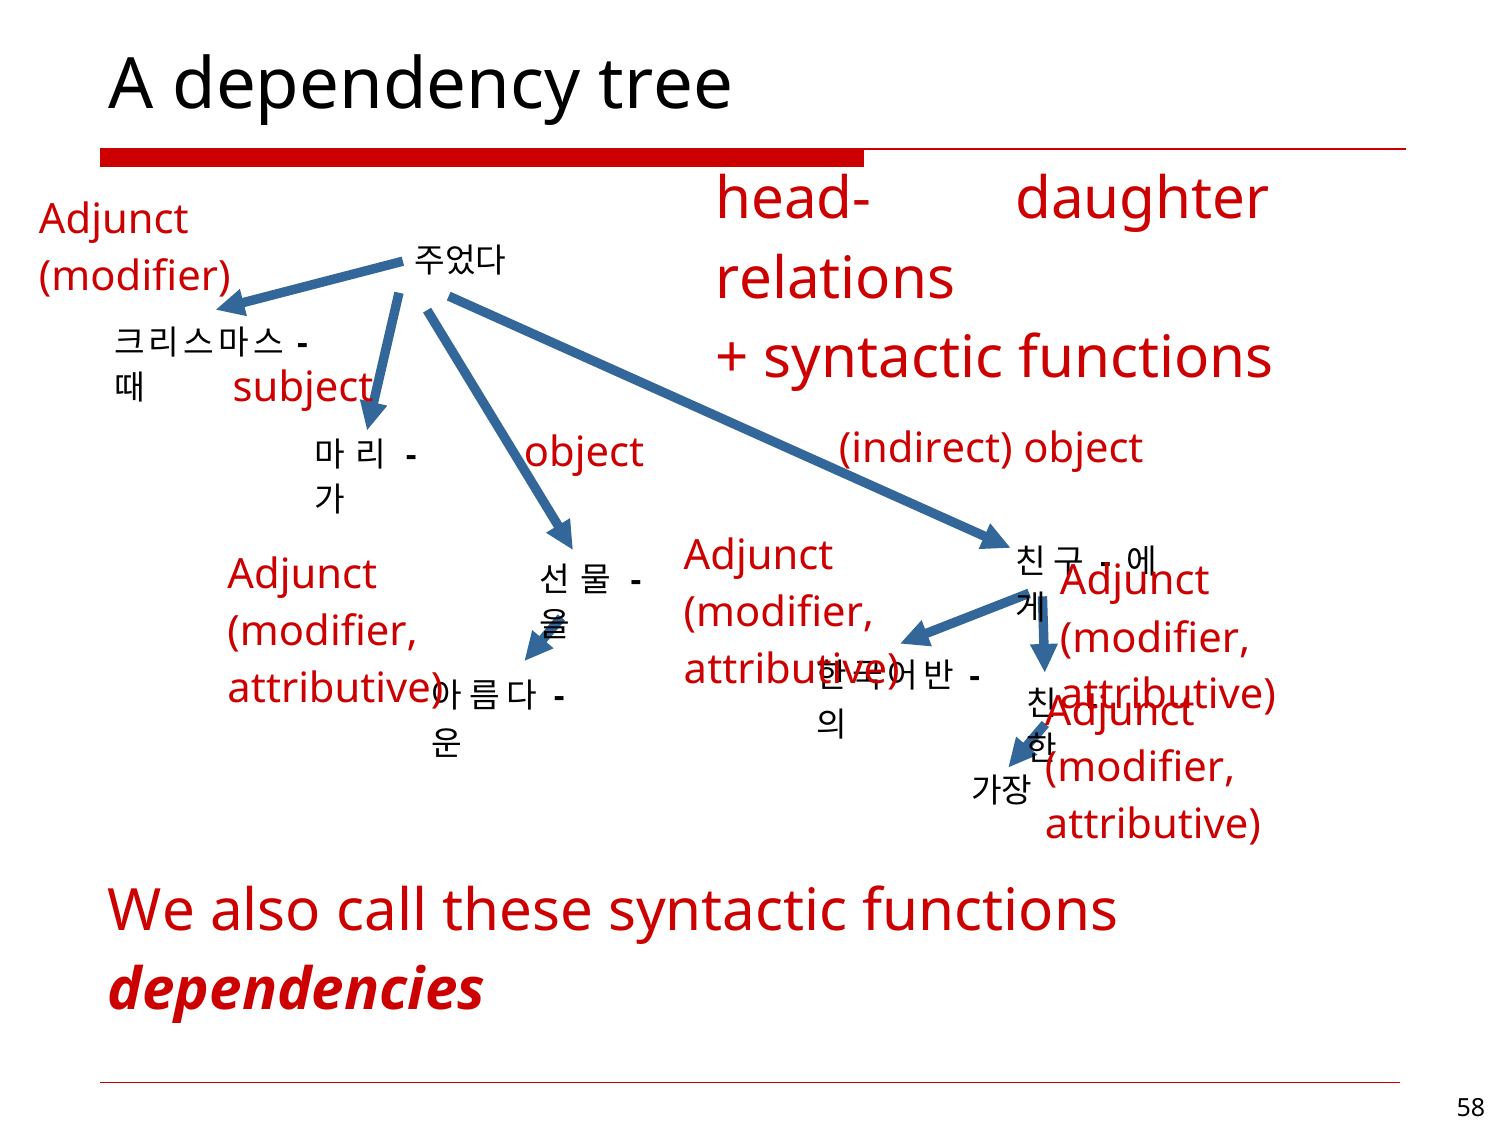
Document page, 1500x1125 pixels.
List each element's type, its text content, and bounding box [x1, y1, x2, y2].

text_box head- daughter relations + syntactic functions [700, 148, 1460, 403]
text_box 아름다-운 [431, 668, 574, 763]
text_box 가장 [971, 767, 1033, 813]
text_box 친구-에게 [1030, 538, 1158, 629]
text_box Adjunct (modifier, attributive) [683, 524, 1030, 696]
text_box 선물-을 [573, 555, 651, 647]
text_box 친-한 [1026, 694, 1045, 771]
text_box 크리스마스-때 [114, 318, 317, 410]
text_box Adjunct (modifier, attributive) [227, 543, 573, 715]
text_box Adjunct (modifier) [39, 189, 385, 304]
text_box 친-한 [1030, 679, 1060, 691]
text_box object [523, 421, 737, 479]
text_box subject [232, 356, 446, 414]
text_box Adjunct (modifier, attributive) [1045, 680, 1391, 852]
title A dependency tree [94, 36, 1407, 138]
text_box 주었다 [415, 236, 507, 283]
text_box 한국어반-의 [816, 696, 989, 744]
text_box 마리-가 [314, 431, 426, 522]
text_box (indirect) object [839, 417, 1146, 475]
text_box We also call these syntactic functions dependencies [93, 860, 1401, 1035]
text_box Adjunct (modifier, attributive) [1060, 550, 1406, 722]
